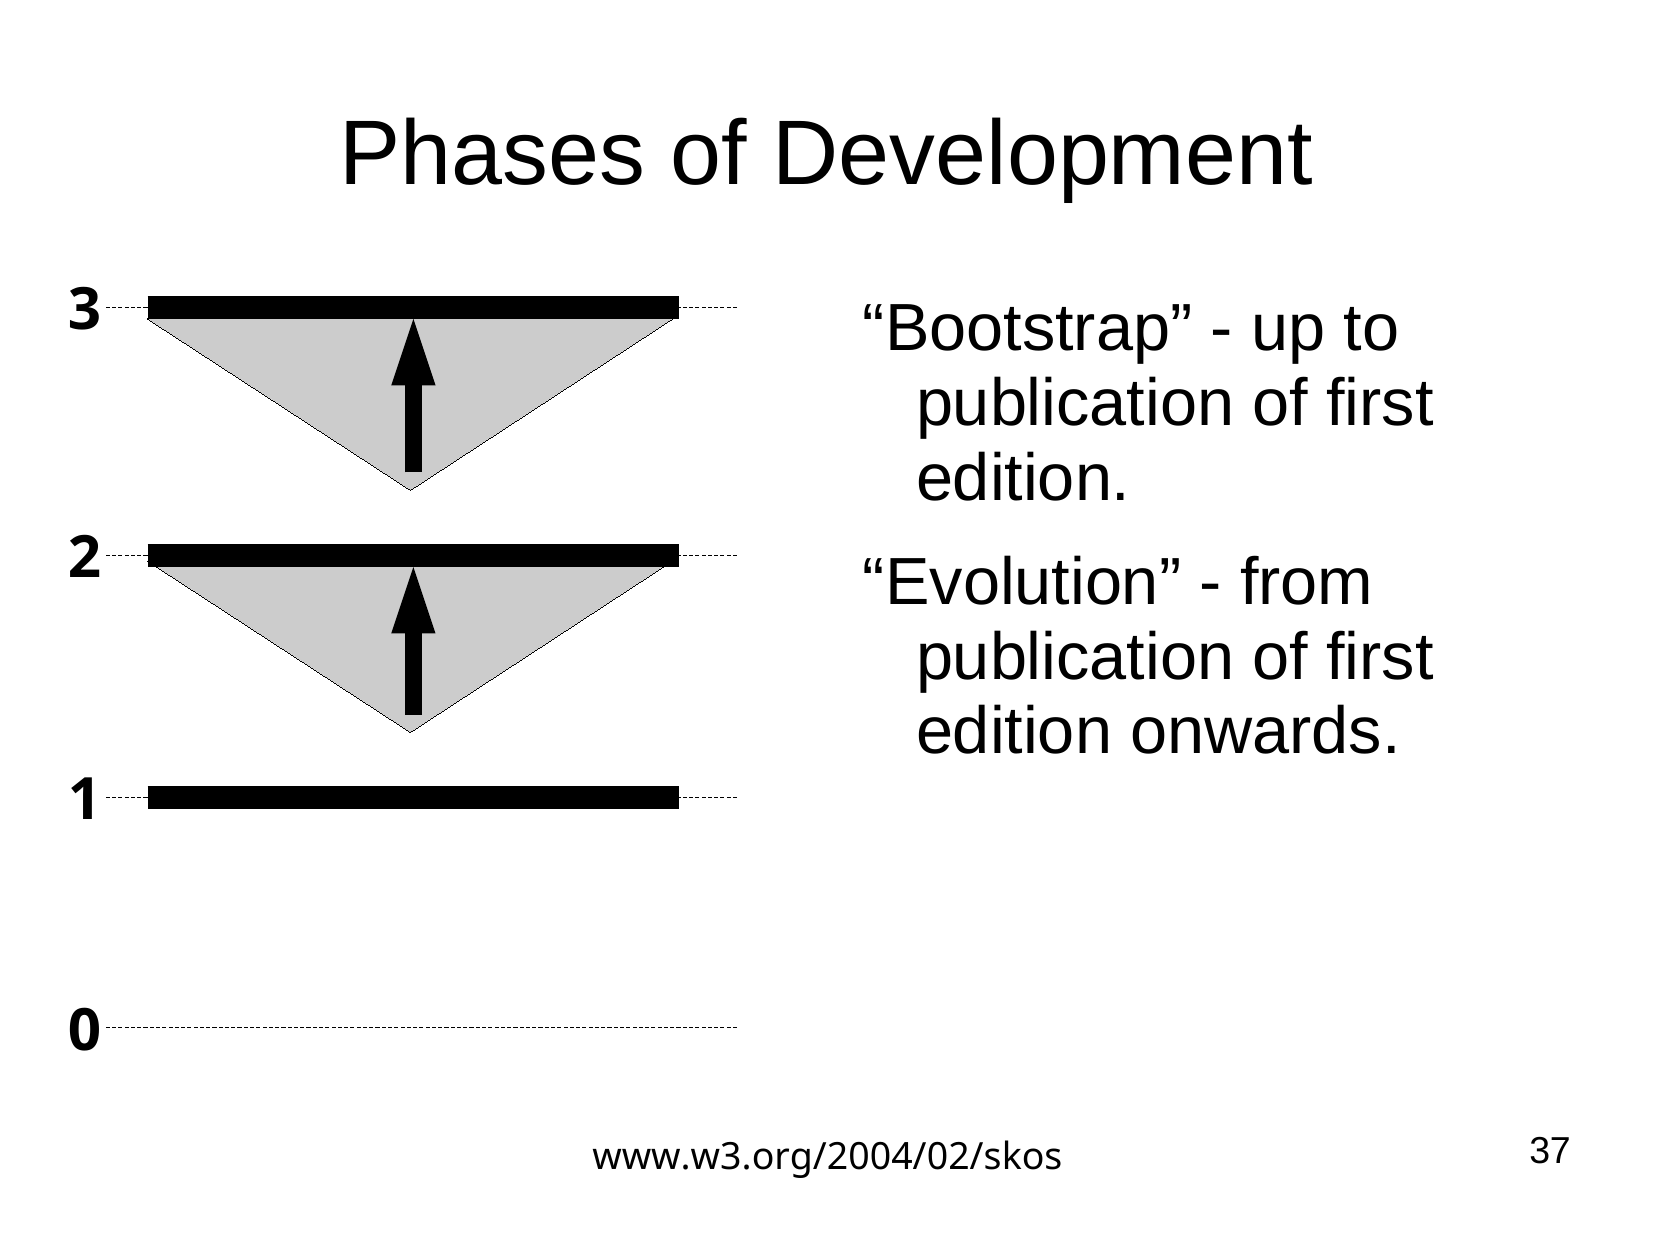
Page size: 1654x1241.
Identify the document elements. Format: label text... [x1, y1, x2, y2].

list “Bootstrap” - up to publication of first edition. “Evolution” - from publication of first edition onwards. [845, 290, 1572, 1109]
text_box 2 [53, 507, 119, 604]
text_box [156, 567, 664, 733]
title Phases of Development [82, 49, 1571, 257]
text_box 0 [53, 980, 119, 1077]
text_box 3 [53, 259, 119, 356]
text_box [147, 318, 673, 491]
text_box 1 [53, 750, 119, 847]
